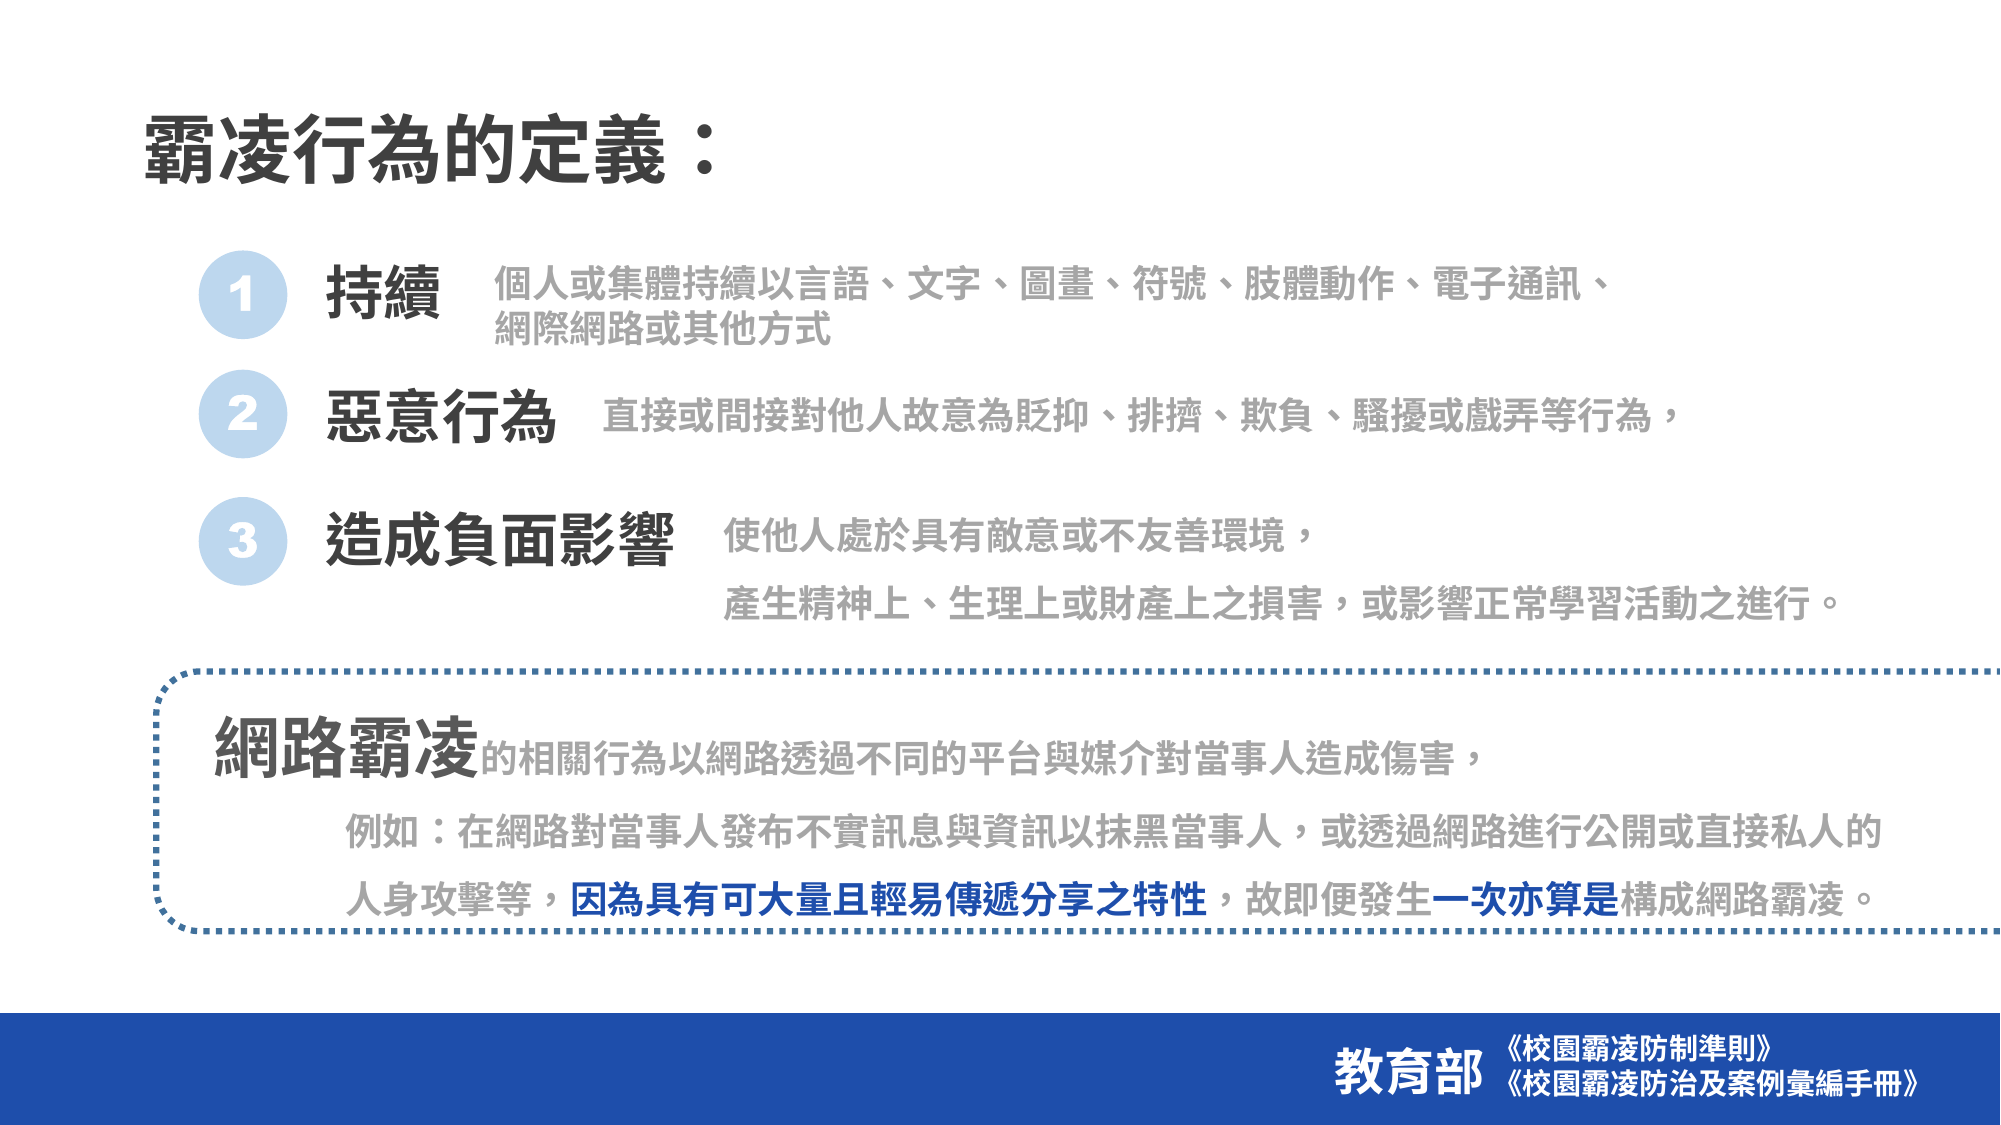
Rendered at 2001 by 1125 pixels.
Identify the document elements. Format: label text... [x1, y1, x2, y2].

text_box 教育部 [1319, 1033, 1499, 1108]
text_box 直接或間接對他人故意為貶抑、排擠、欺負、騷擾或戲弄等行為， [588, 362, 1727, 445]
text_box 霸凌行為的定義： [127, 94, 764, 201]
text_box 造成負面影響 [311, 495, 690, 581]
text_box 《校園霸凌防制準則》 《校園霸凌防治及案例彙編手冊》 [1478, 1022, 1975, 1109]
text_box 個人或集體持續以言語、文字、圖畫、符號、肢體動作、電子通訊、網際網路或其他方式 [480, 252, 1659, 357]
text_box 網路霸凌的相關行為以網路透過不同的平台與媒介對當事人造成傷害， 例如：在網路對當事人發布不實訊息與資訊以抹黑當事人，或透過網路進行公開或直接私人的人身攻擊等，因為具有可大量且輕易傳遞分享之特性，故即便發生一次亦算是構成網路霸凌。 [198, 658, 1915, 932]
text_box 惡意行為 [311, 373, 574, 458]
text_box [0, 0, 2000, 1013]
text_box 持續 [311, 249, 457, 334]
text_box 使他人處於具有敵意或不友善環境， 產生精神上、生理上或財產上之損害，或影響正常學習活動之進行。 [708, 482, 1866, 635]
